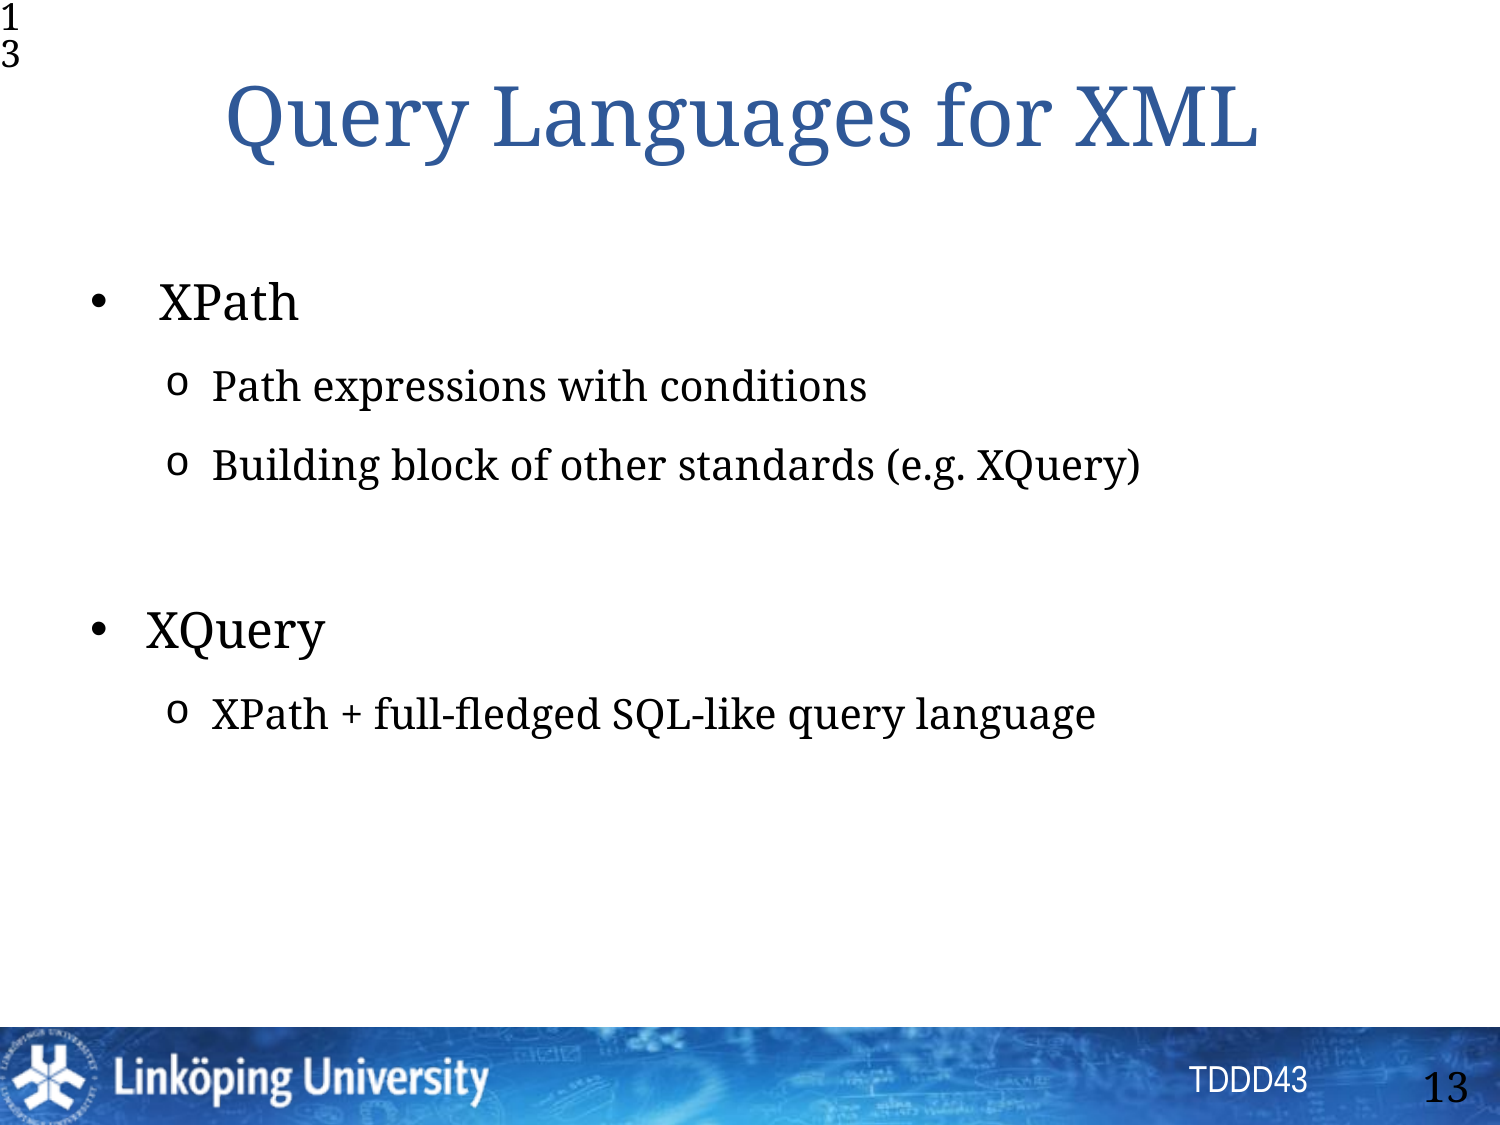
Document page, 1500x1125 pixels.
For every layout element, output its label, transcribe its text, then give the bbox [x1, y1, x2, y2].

list XPath Path expressions with conditions Building block of other standards (e.g. XQuery) XQuery XPath + full-fledged SQL-like query language [75, 262, 1425, 1005]
picture [0, 1027, 1500, 1125]
text_box <number> [1407, 1053, 1500, 1114]
title Query Languages for XML [67, 30, 1418, 171]
